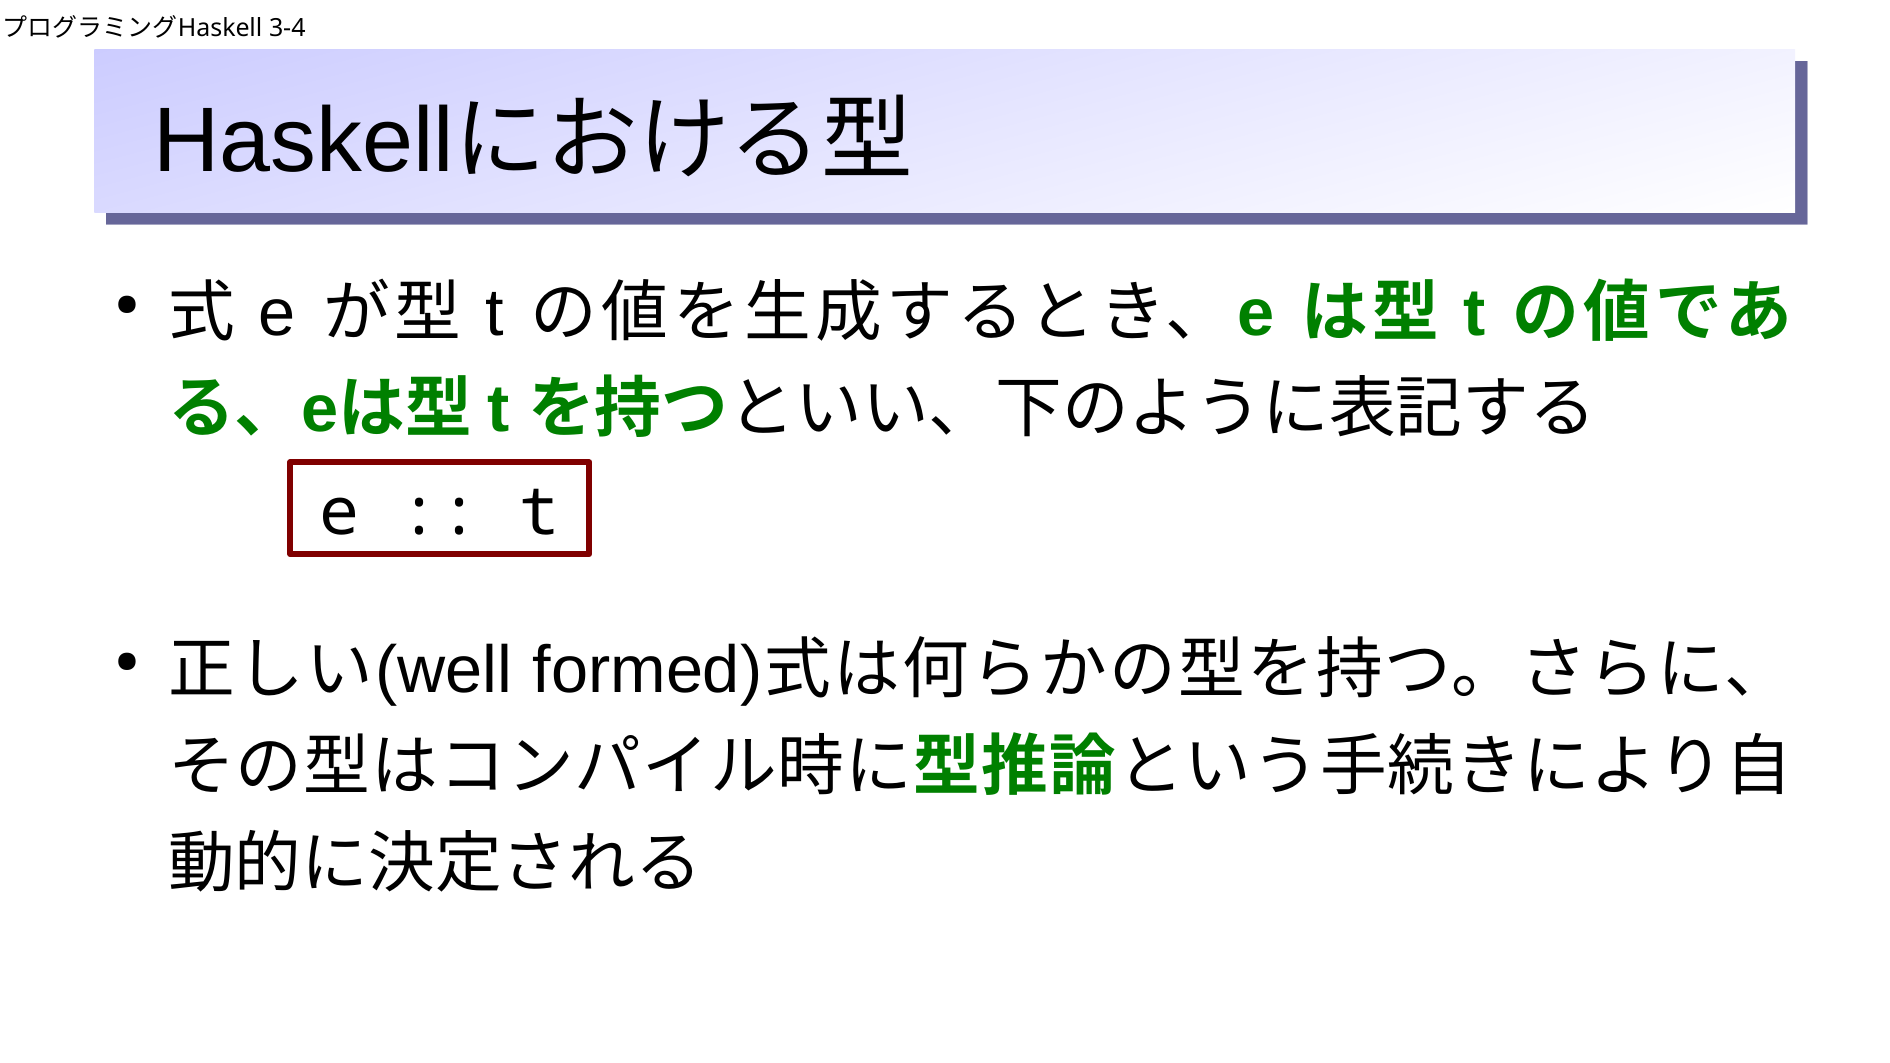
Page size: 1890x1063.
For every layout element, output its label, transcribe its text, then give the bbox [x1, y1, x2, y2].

list 正しい(well formed)式は何らかの型を持つ。さらに、その型はコンパイル時に型推論という手続きにより自動的に決定される [94, 612, 1796, 827]
list 式 e が型 t の値を生成するとき、e は型 t の値である、eは型 t を持つといい、下のように表記する [94, 254, 1796, 411]
text_box e :: t [290, 462, 590, 555]
title Haskellにおける型 [94, 49, 1796, 213]
